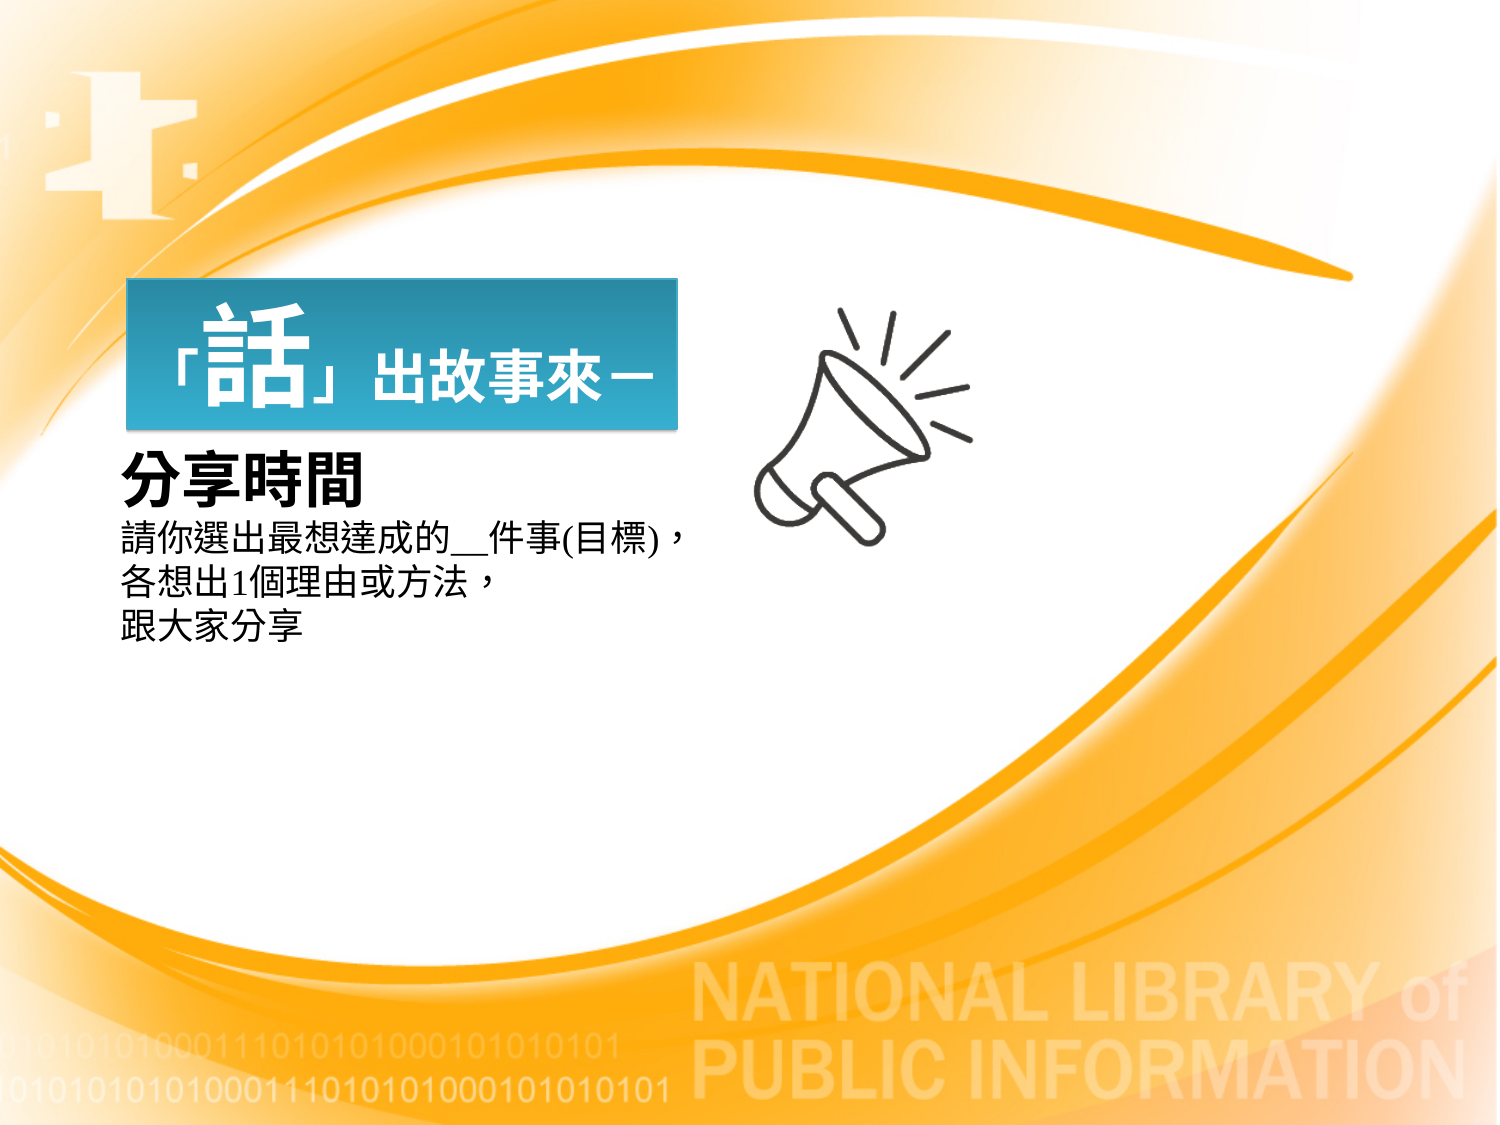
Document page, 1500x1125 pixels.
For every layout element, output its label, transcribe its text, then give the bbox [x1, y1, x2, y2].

title 分享時間 請你選出最想達成的__件事(目標)， 各想出1個理由或方法， 跟大家分享 [105, 433, 1381, 657]
picture [0, 0, 1500, 1125]
text_box 「話」出故事來－ [127, 278, 678, 429]
